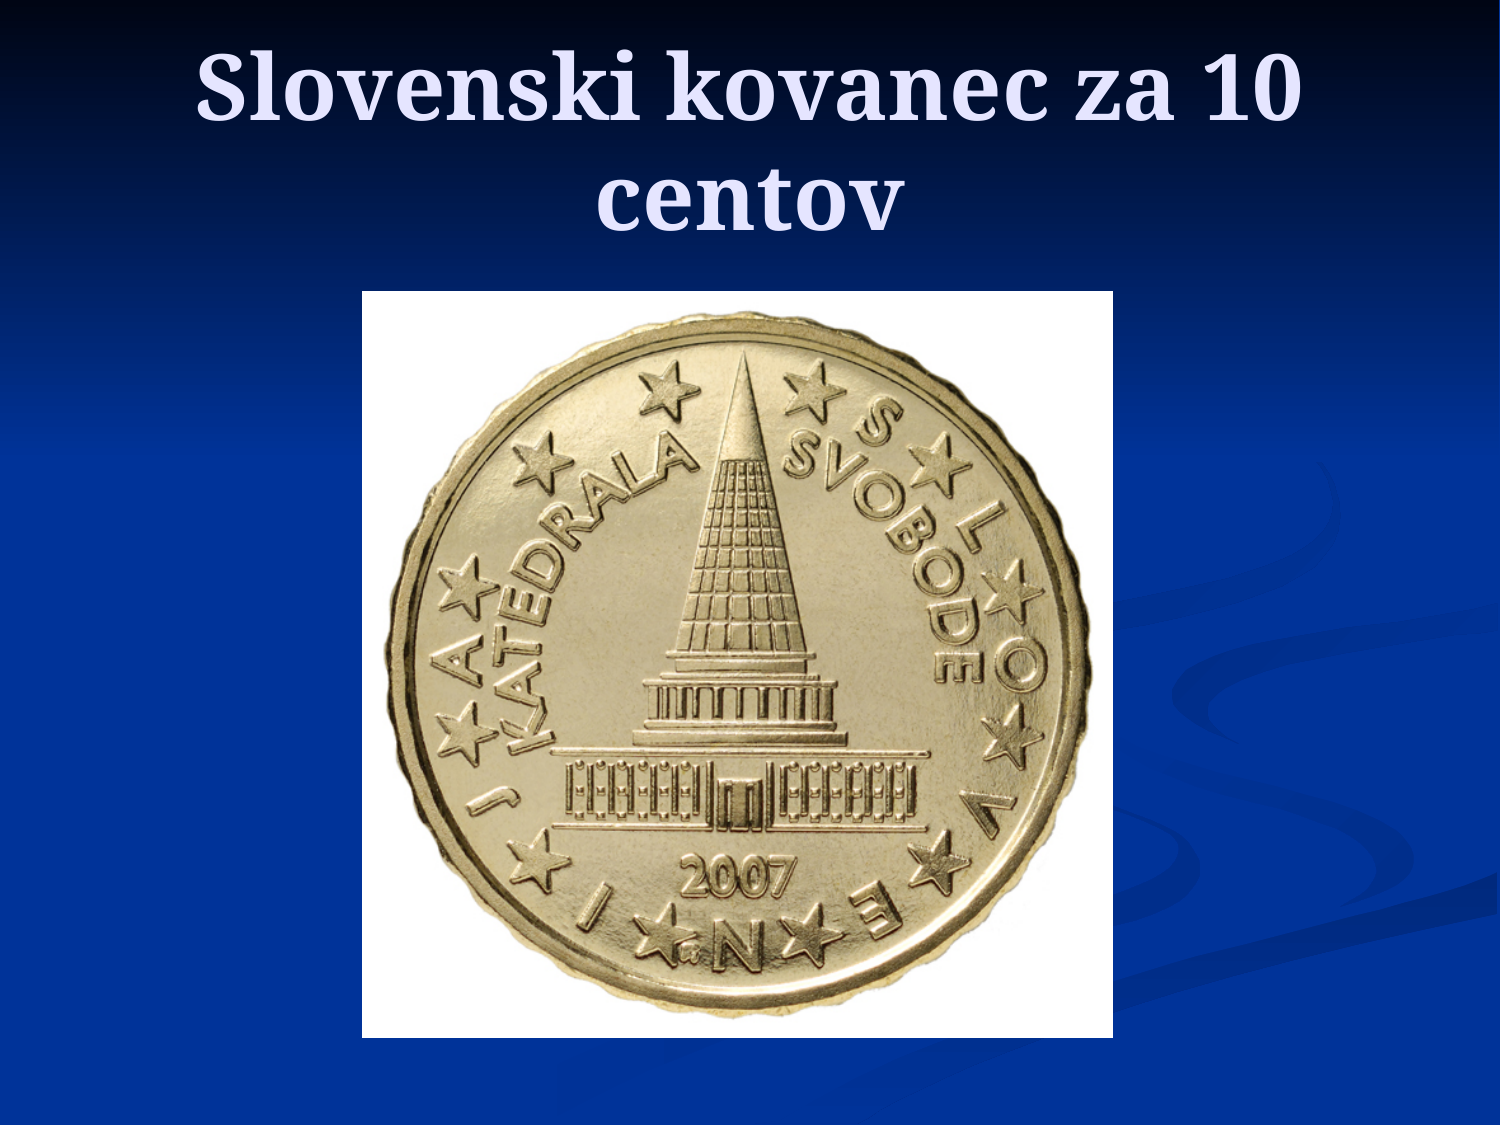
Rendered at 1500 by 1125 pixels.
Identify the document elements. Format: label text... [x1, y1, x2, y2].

title Slovenski kovanec za 10 centov [75, 45, 1425, 233]
picture [362, 291, 1113, 1038]
